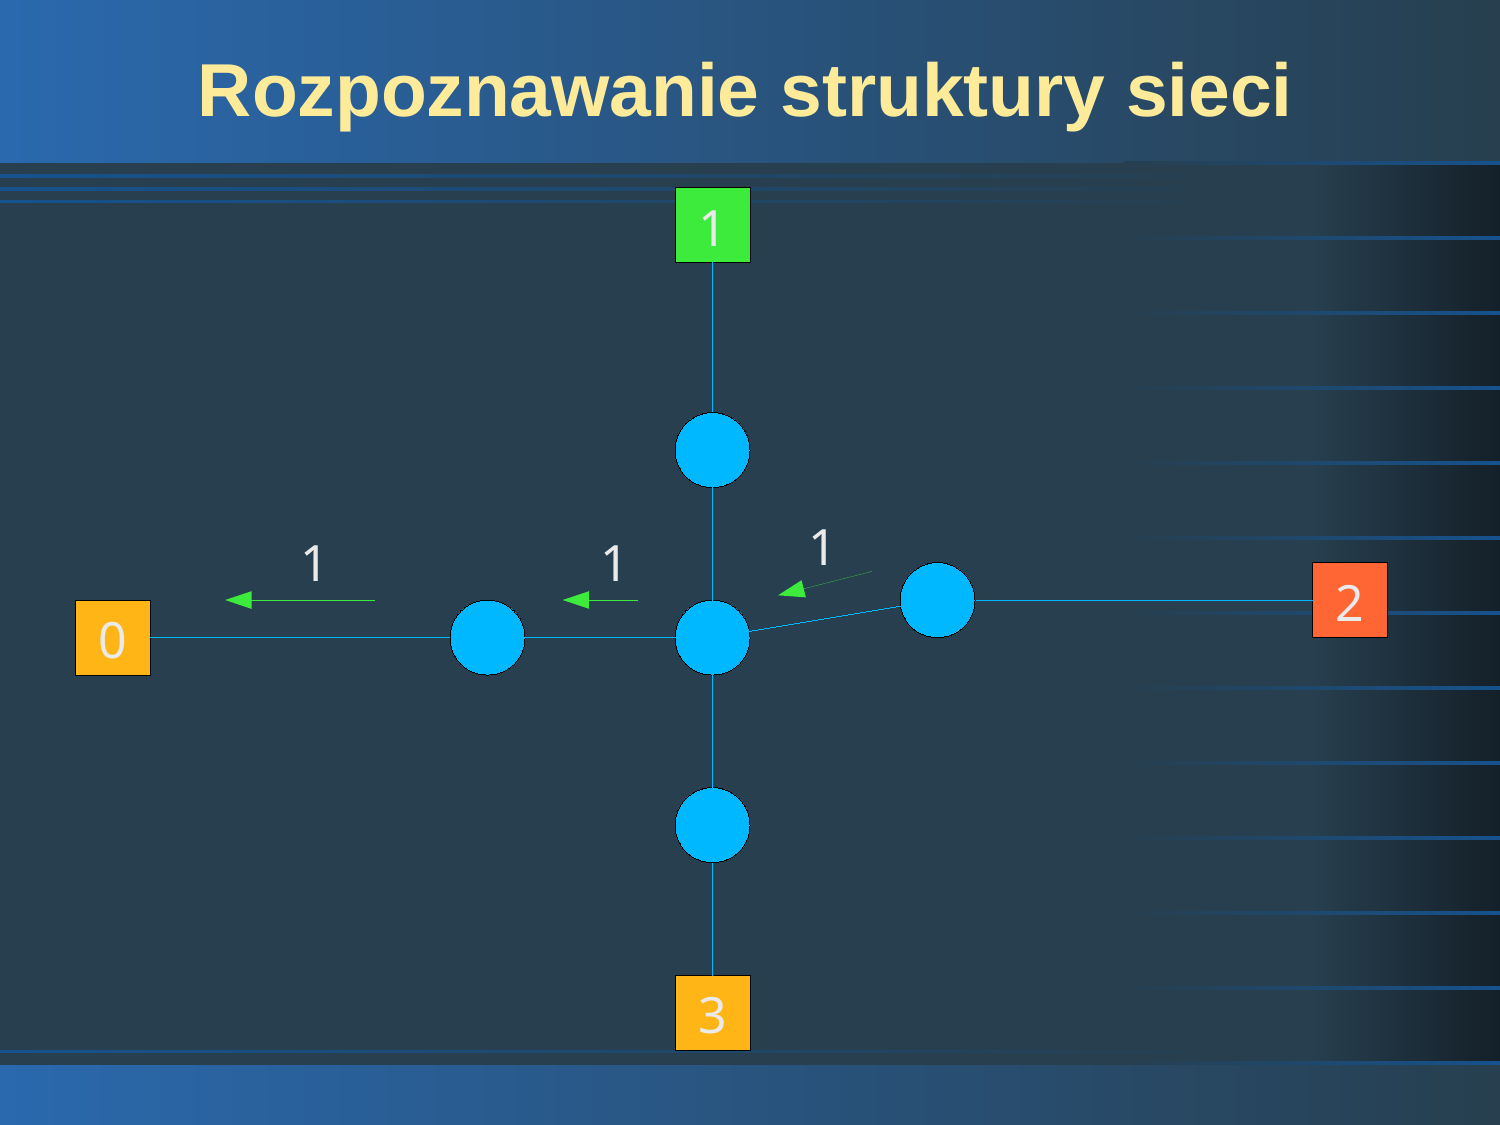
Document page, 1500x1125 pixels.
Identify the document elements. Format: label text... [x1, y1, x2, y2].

text_box [450, 600, 526, 676]
text_box [675, 600, 751, 676]
title Rozpoznawanie struktury sieci [83, 24, 1409, 151]
text_box 1 [300, 525, 333, 596]
text_box 3 [675, 975, 751, 1051]
text_box 1 [675, 187, 751, 263]
text_box 2 [1312, 562, 1388, 638]
text_box 1 [808, 508, 847, 580]
text_box [675, 412, 751, 488]
text_box [675, 787, 751, 863]
text_box [900, 562, 976, 638]
text_box 1 [600, 525, 633, 596]
text_box 0 [75, 600, 151, 676]
